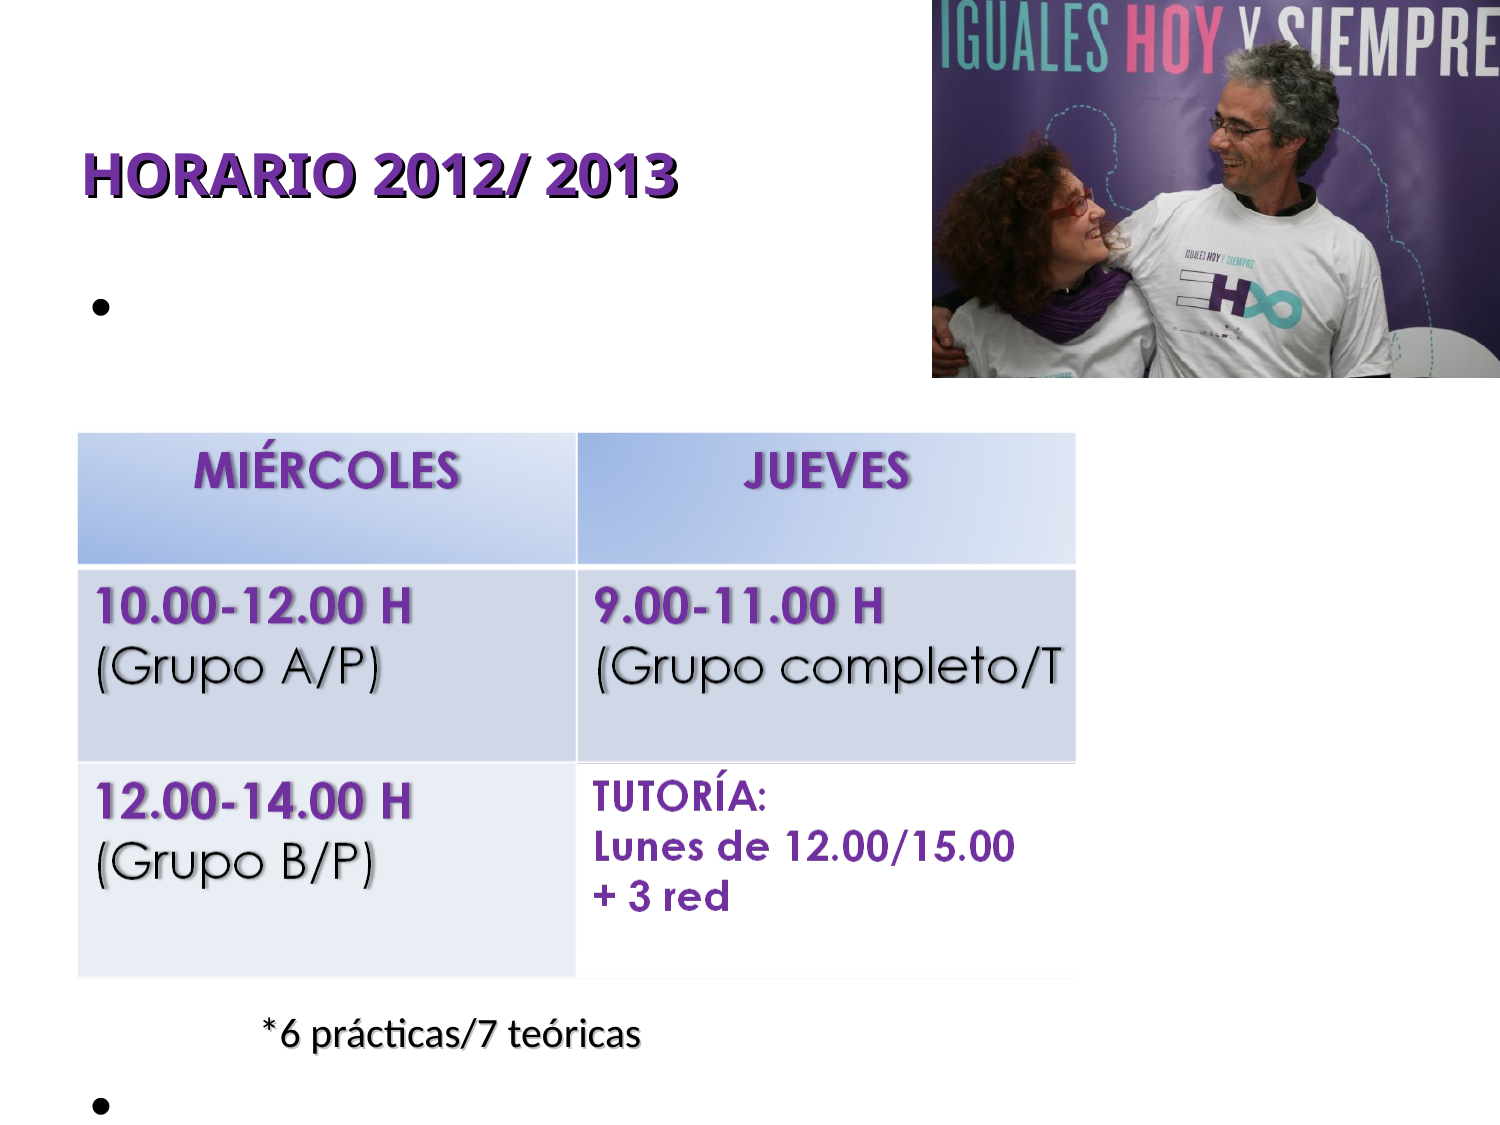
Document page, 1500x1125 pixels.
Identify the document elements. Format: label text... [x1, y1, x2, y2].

picture [62, 417, 1092, 994]
list *6 prácticas/7 teóricas [75, 262, 1426, 1125]
picture [932, 0, 1500, 379]
title HORARIO 2012/ 2013 [64, 78, 906, 266]
